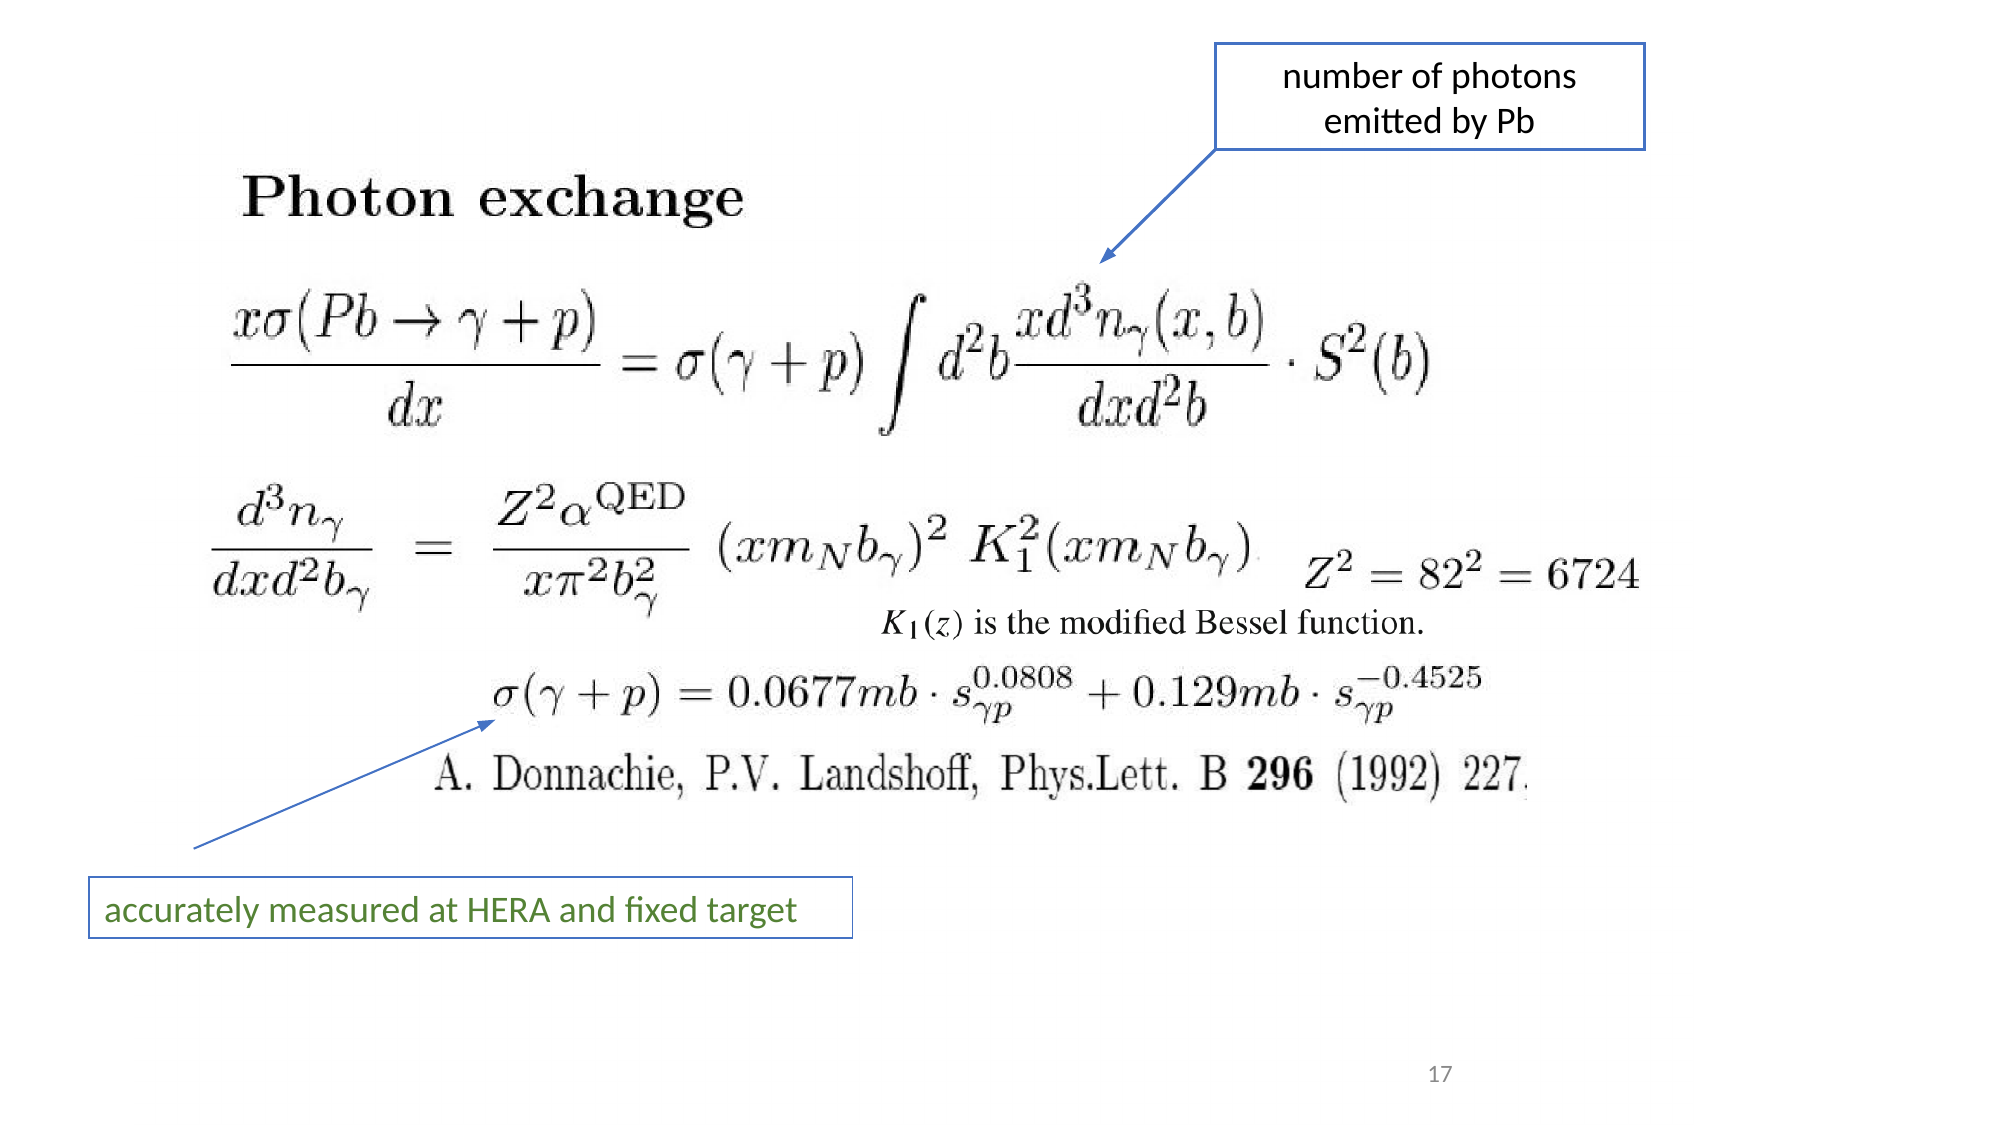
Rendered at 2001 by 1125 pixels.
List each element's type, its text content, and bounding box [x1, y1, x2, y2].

text_box [1412, 1042, 1863, 1103]
text_box accurately measured at HERA and fixed target [89, 877, 853, 938]
picture [134, 111, 1694, 1125]
text_box number of photons emitted by Pb [1215, 43, 1645, 150]
